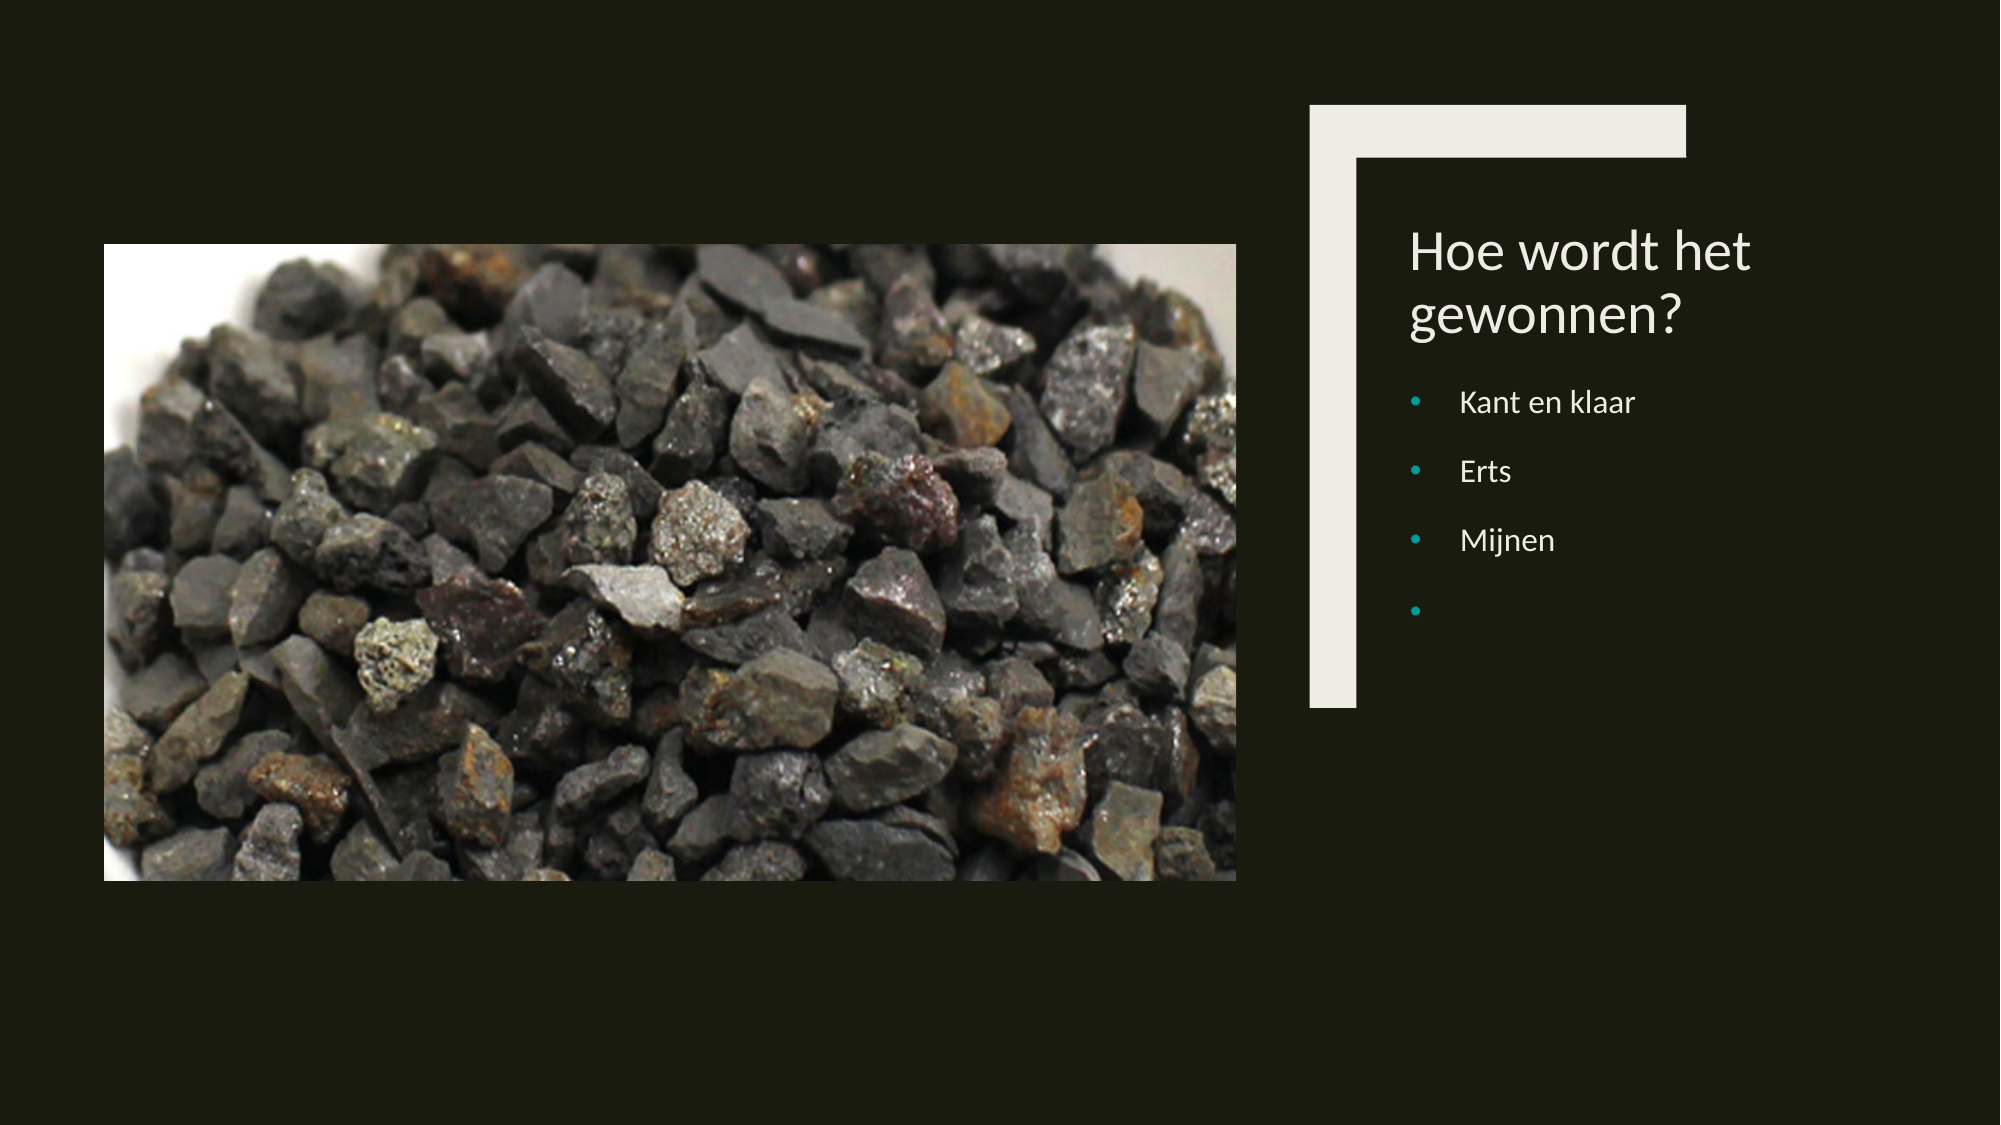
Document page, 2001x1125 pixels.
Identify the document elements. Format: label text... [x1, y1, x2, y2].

text_box [0, 0, 2000, 1125]
picture [104, 244, 1237, 881]
title Hoe wordt het gewonnen? [1389, 182, 1891, 357]
list Kant en klaar Erts Mijnen [1389, 375, 1891, 1021]
